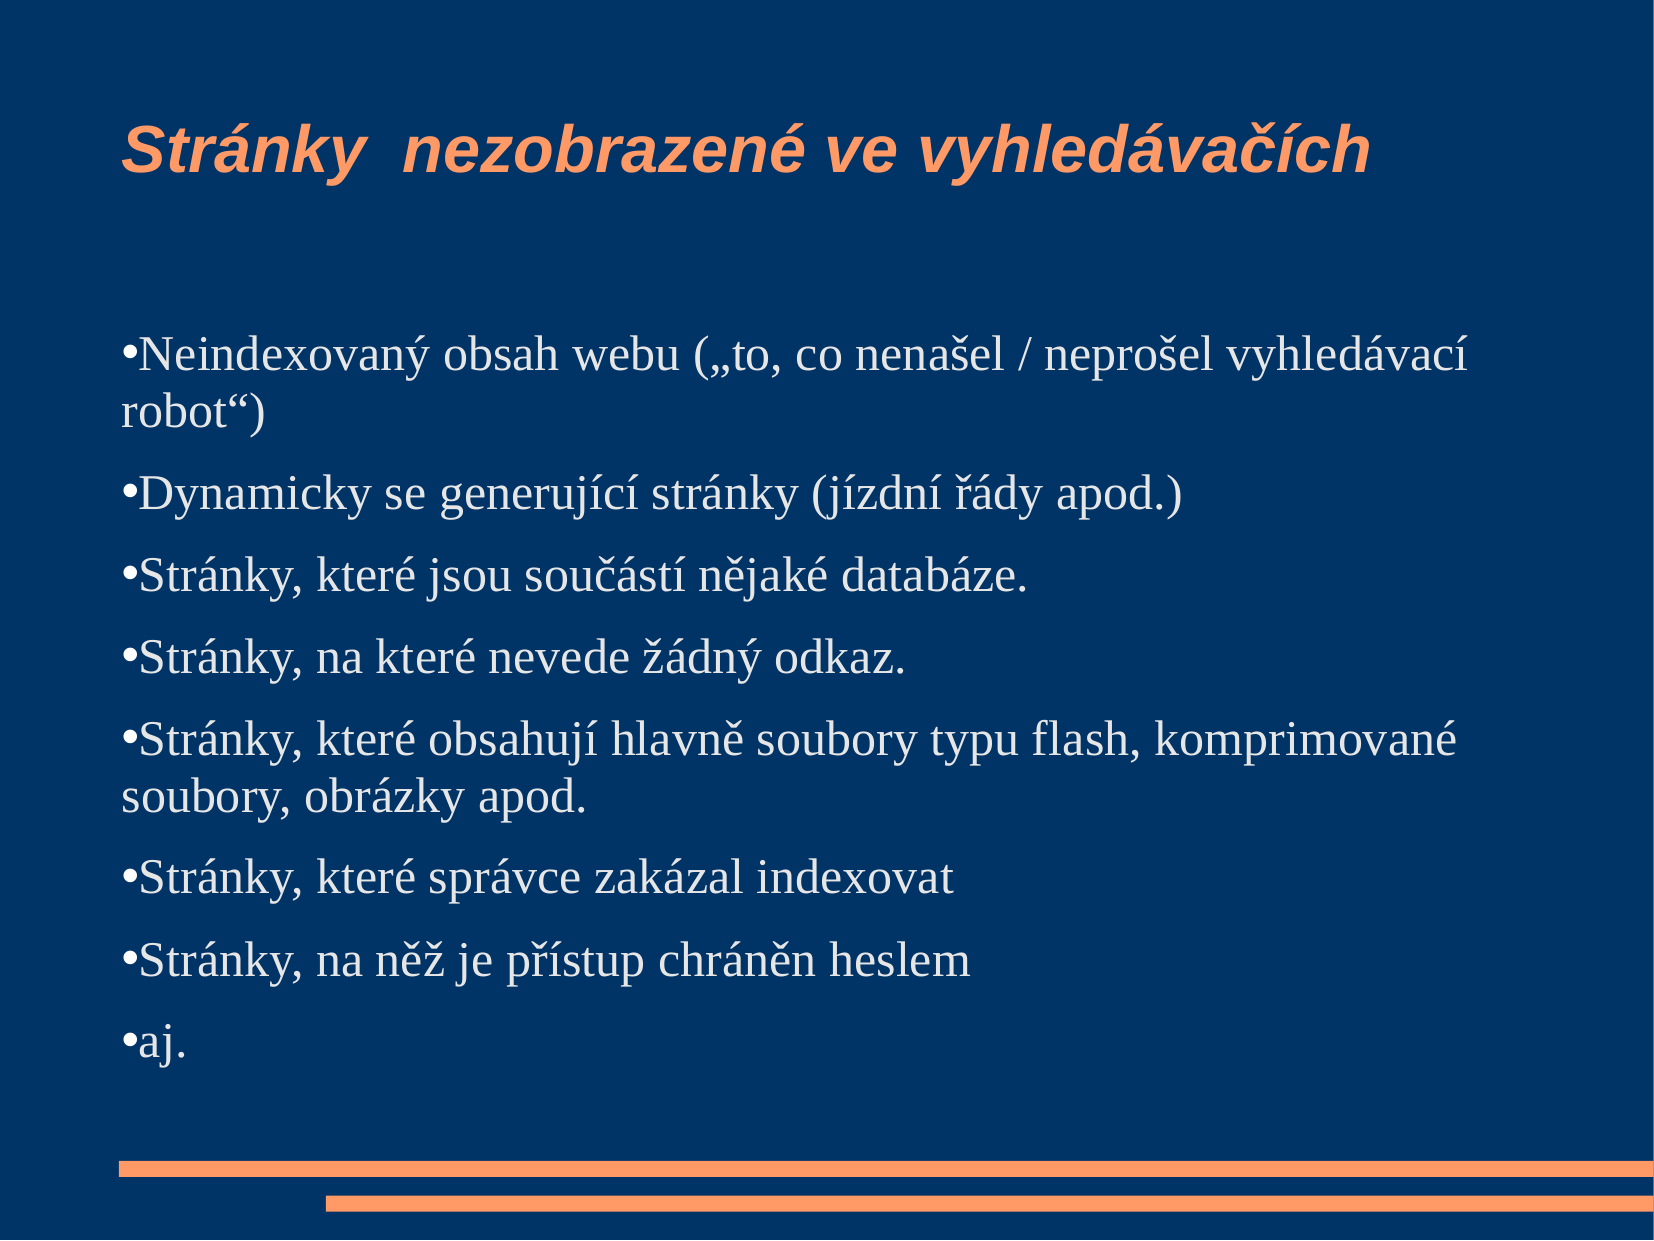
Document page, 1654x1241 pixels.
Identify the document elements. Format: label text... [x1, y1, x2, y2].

title Stránky nezobrazené ve vyhledávačích [121, 46, 1534, 254]
list Neindexovaný obsah webu („to, co nenašel / neprošel vyhledávací robot“) Dynamicky se generující stránky (jízdní řády apod.) Stránky, které jsou součástí nějaké databáze. Stránky, na které nevede žádný odkaz. Stránky, které obsahují hlavně soubory typu flash, komprimované soubory, obrázky apod. Stránky, které správce zakázal indexovat Stránky, na něž je přístup chráněn heslem aj. [121, 322, 1561, 1132]
